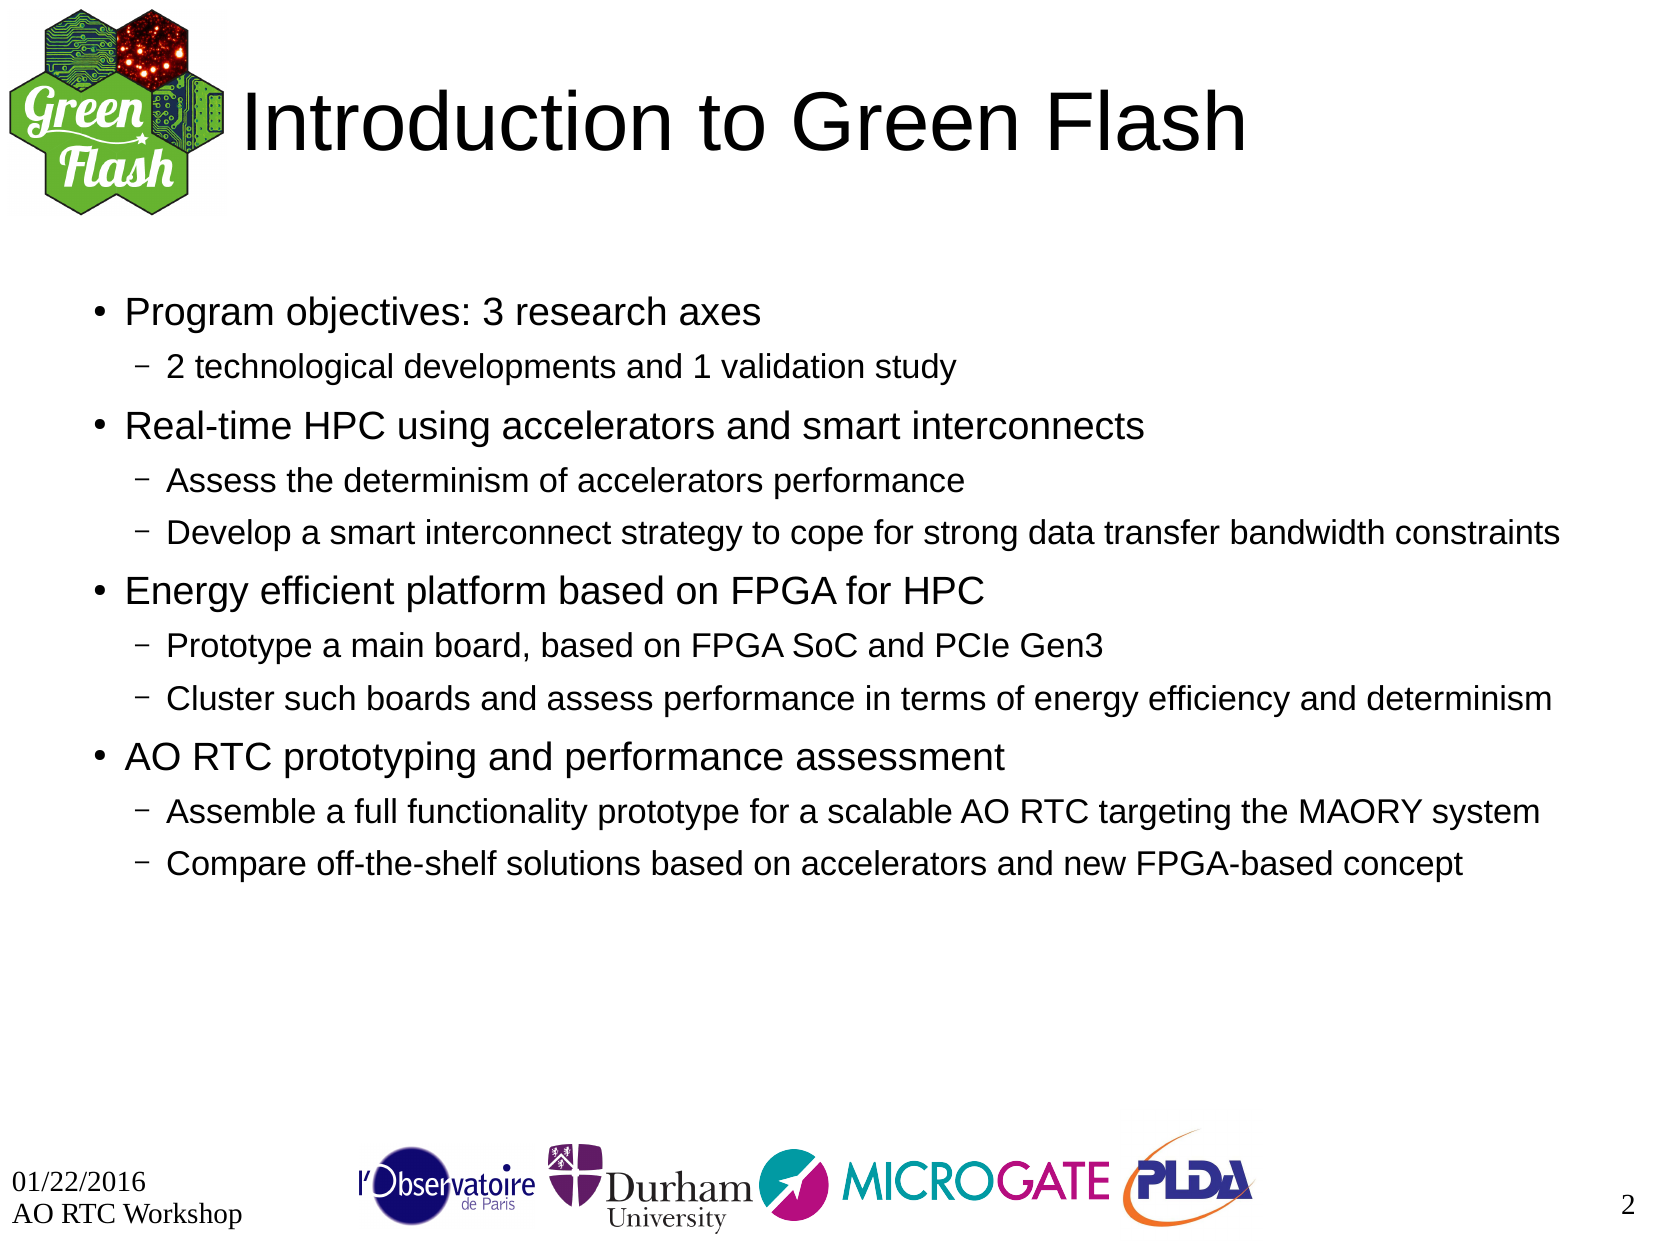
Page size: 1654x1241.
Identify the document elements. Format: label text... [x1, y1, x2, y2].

picture [759, 1149, 1109, 1221]
picture [359, 1143, 535, 1229]
title Introduction to Green Flash [240, 17, 1571, 226]
list Program objectives: 3 research axes 2 technological developments and 1 validation study Real-time HPC using accelerators and smart interconnects Assess the determinism of accelerators performance Develop a smart interconnect strategy to cope for strong data transfer bandwidth constraints Energy efficient platform based on FPGA for HPC Prototype a main board, based on FPGA SoC and PCIe Gen3 Cluster such boards and assess performance in terms of energy efficiency and determinism AO RTC prototyping and performance assessment Assemble a full functionality prototype for a scalable AO RTC targeting the MAORY system Compare off-the-shelf solutions based on accelerators and new FPGA-based concept [82, 290, 1571, 1010]
picture [548, 1144, 753, 1234]
picture [7, 9, 227, 216]
picture [1120, 1109, 1263, 1241]
